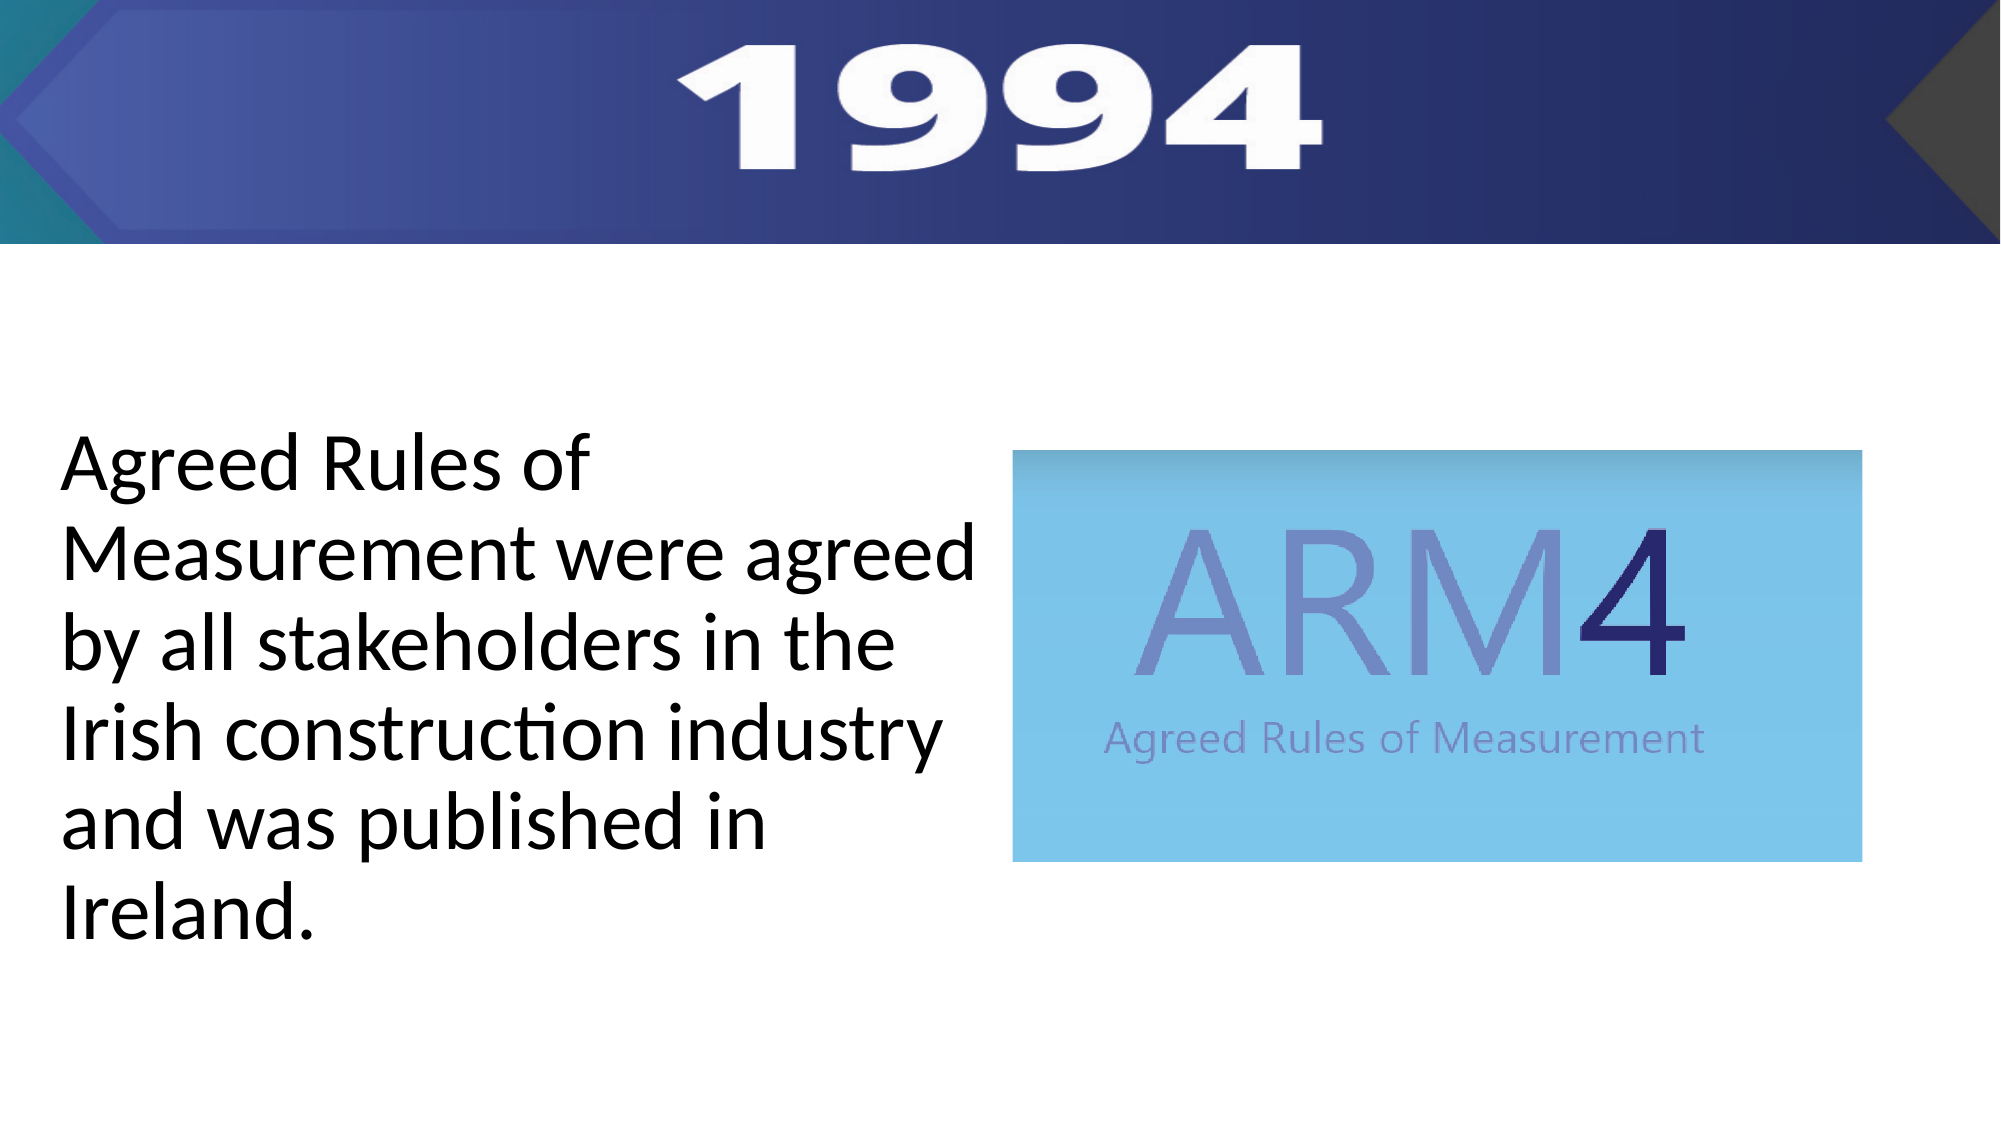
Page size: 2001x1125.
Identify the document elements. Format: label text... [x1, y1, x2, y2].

picture [1012, 450, 1863, 862]
picture [0, 0, 2000, 244]
list Agreed Rules of Measurement were agreed by all stakeholders in the Irish construction industry and was published in Ireland. [45, 411, 1000, 1125]
